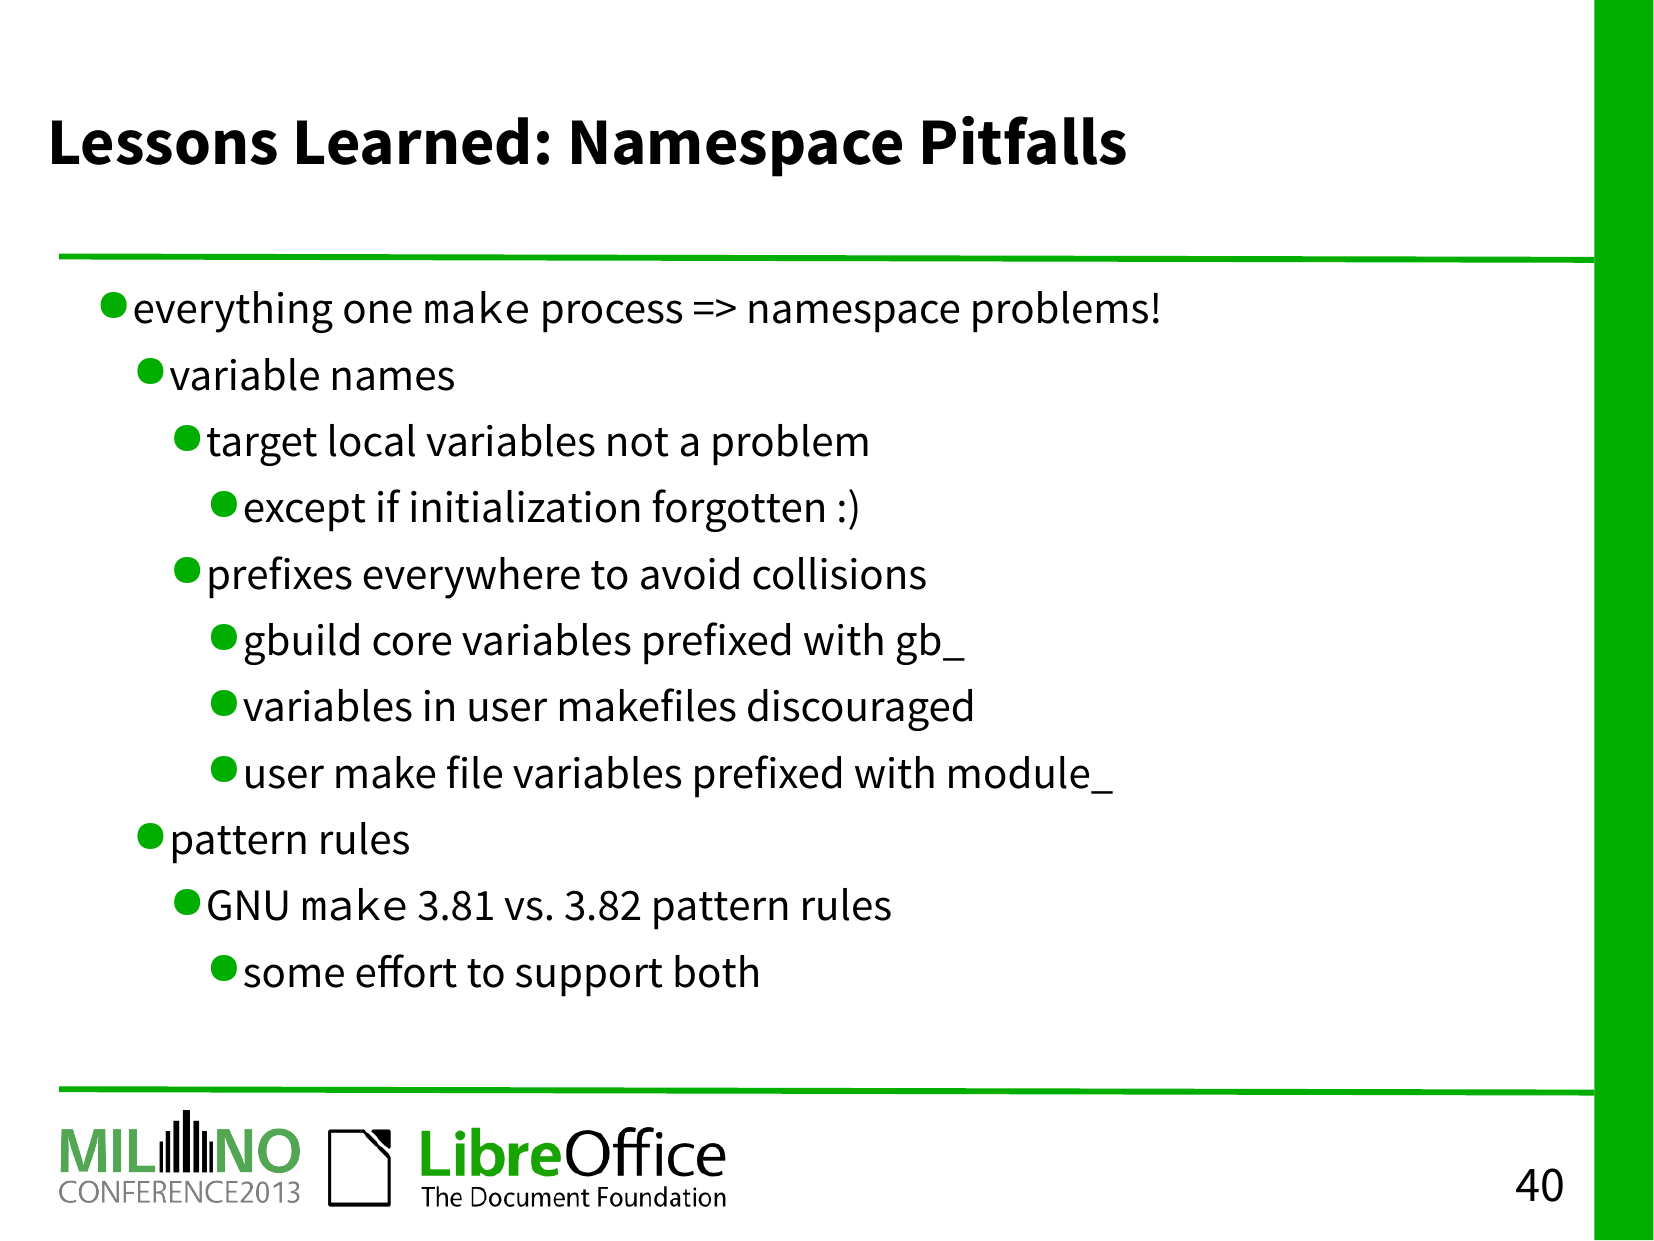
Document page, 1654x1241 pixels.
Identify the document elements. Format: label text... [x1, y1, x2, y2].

picture [59, 1093, 756, 1241]
title Lessons Learned: Namespace Pitfalls [47, 66, 1583, 215]
list everything one make process => namespace problems! variable names target local variables not a problem except if initialization forgotten :) prefixes everywhere to avoid collisions gbuild core variables prefixed with gb_ variables in user makefiles discouraged user make file variables prefixed with module_ pattern rules GNU make 3.81 vs. 3.82 pattern rules some effort to support both [59, 279, 1595, 1004]
